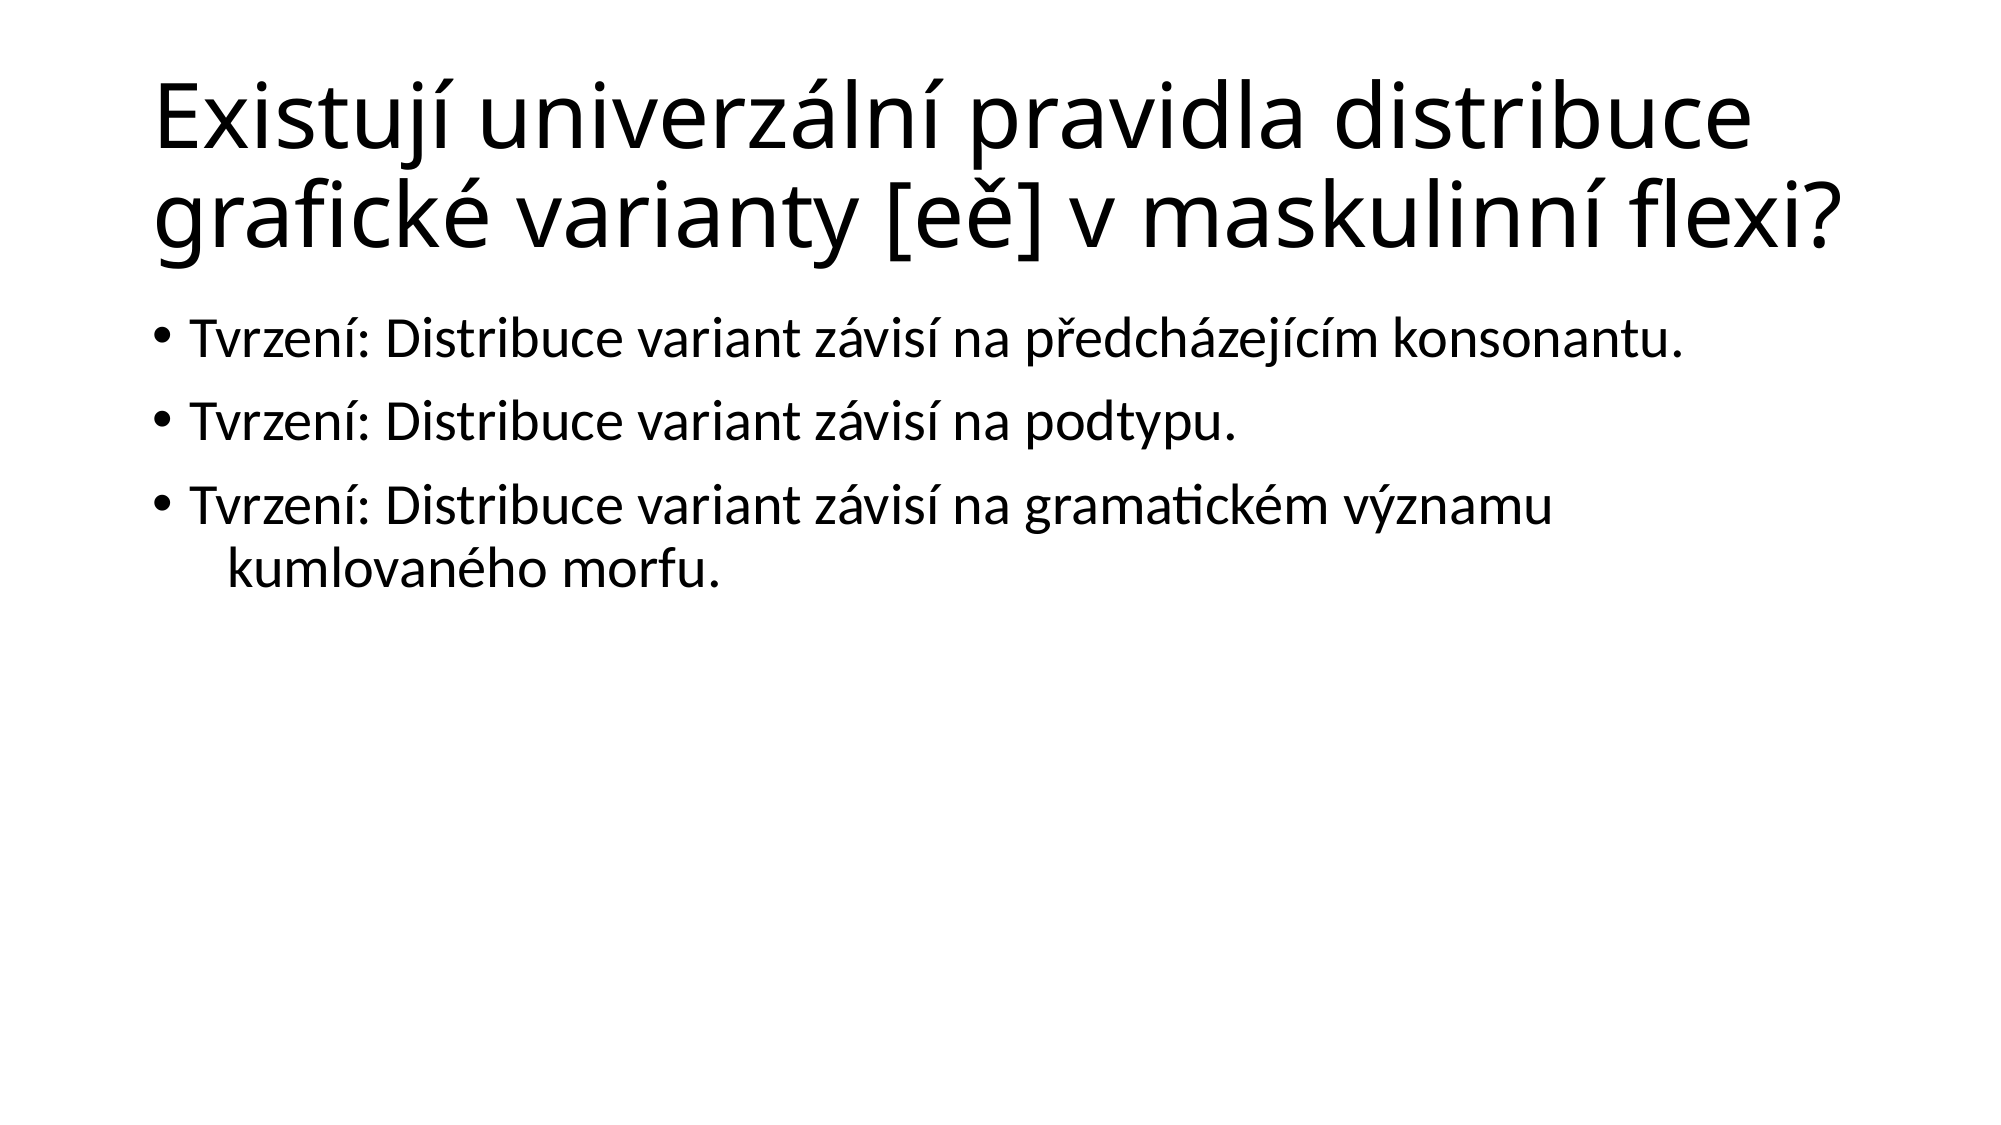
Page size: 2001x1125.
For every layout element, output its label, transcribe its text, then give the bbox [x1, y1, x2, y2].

list Tvrzení: Distribuce variant závisí na předcházejícím konsonantu. Tvrzení: Distribuce variant závisí na podtypu. Tvrzení: Distribuce variant závisí na gramatickém významu kumlovaného morfu. [137, 299, 1863, 1014]
title Existují univerzální pravidla distribuce grafické varianty [eě] v maskulinní flexi? [137, 59, 1863, 278]
